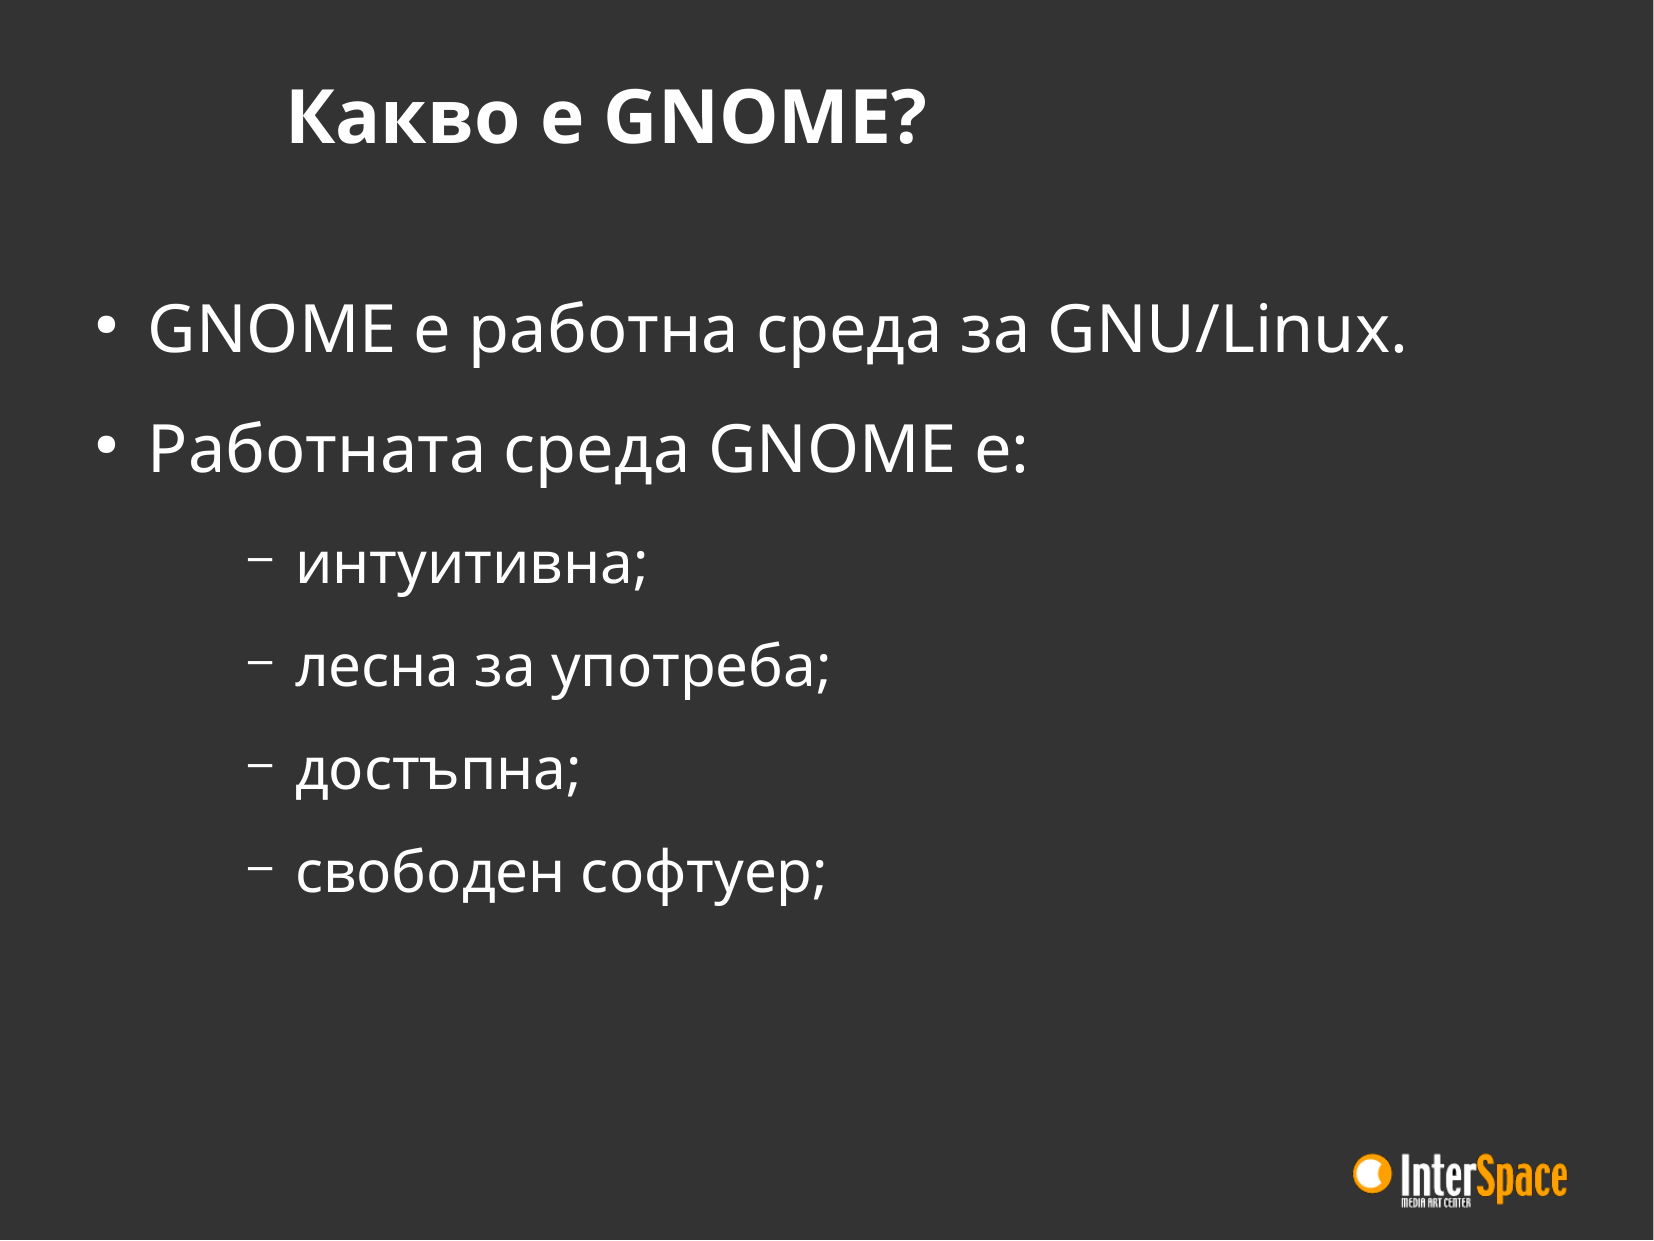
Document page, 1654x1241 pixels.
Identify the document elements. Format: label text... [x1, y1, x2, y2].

list GNOME е работна среда за GNU/Linux. Работната среда GNOME e: интуитивна; лесна за употреба; достъпна; свободен софтуер; [59, 280, 1577, 1241]
title Какво е GNOME? [0, 72, 1654, 157]
